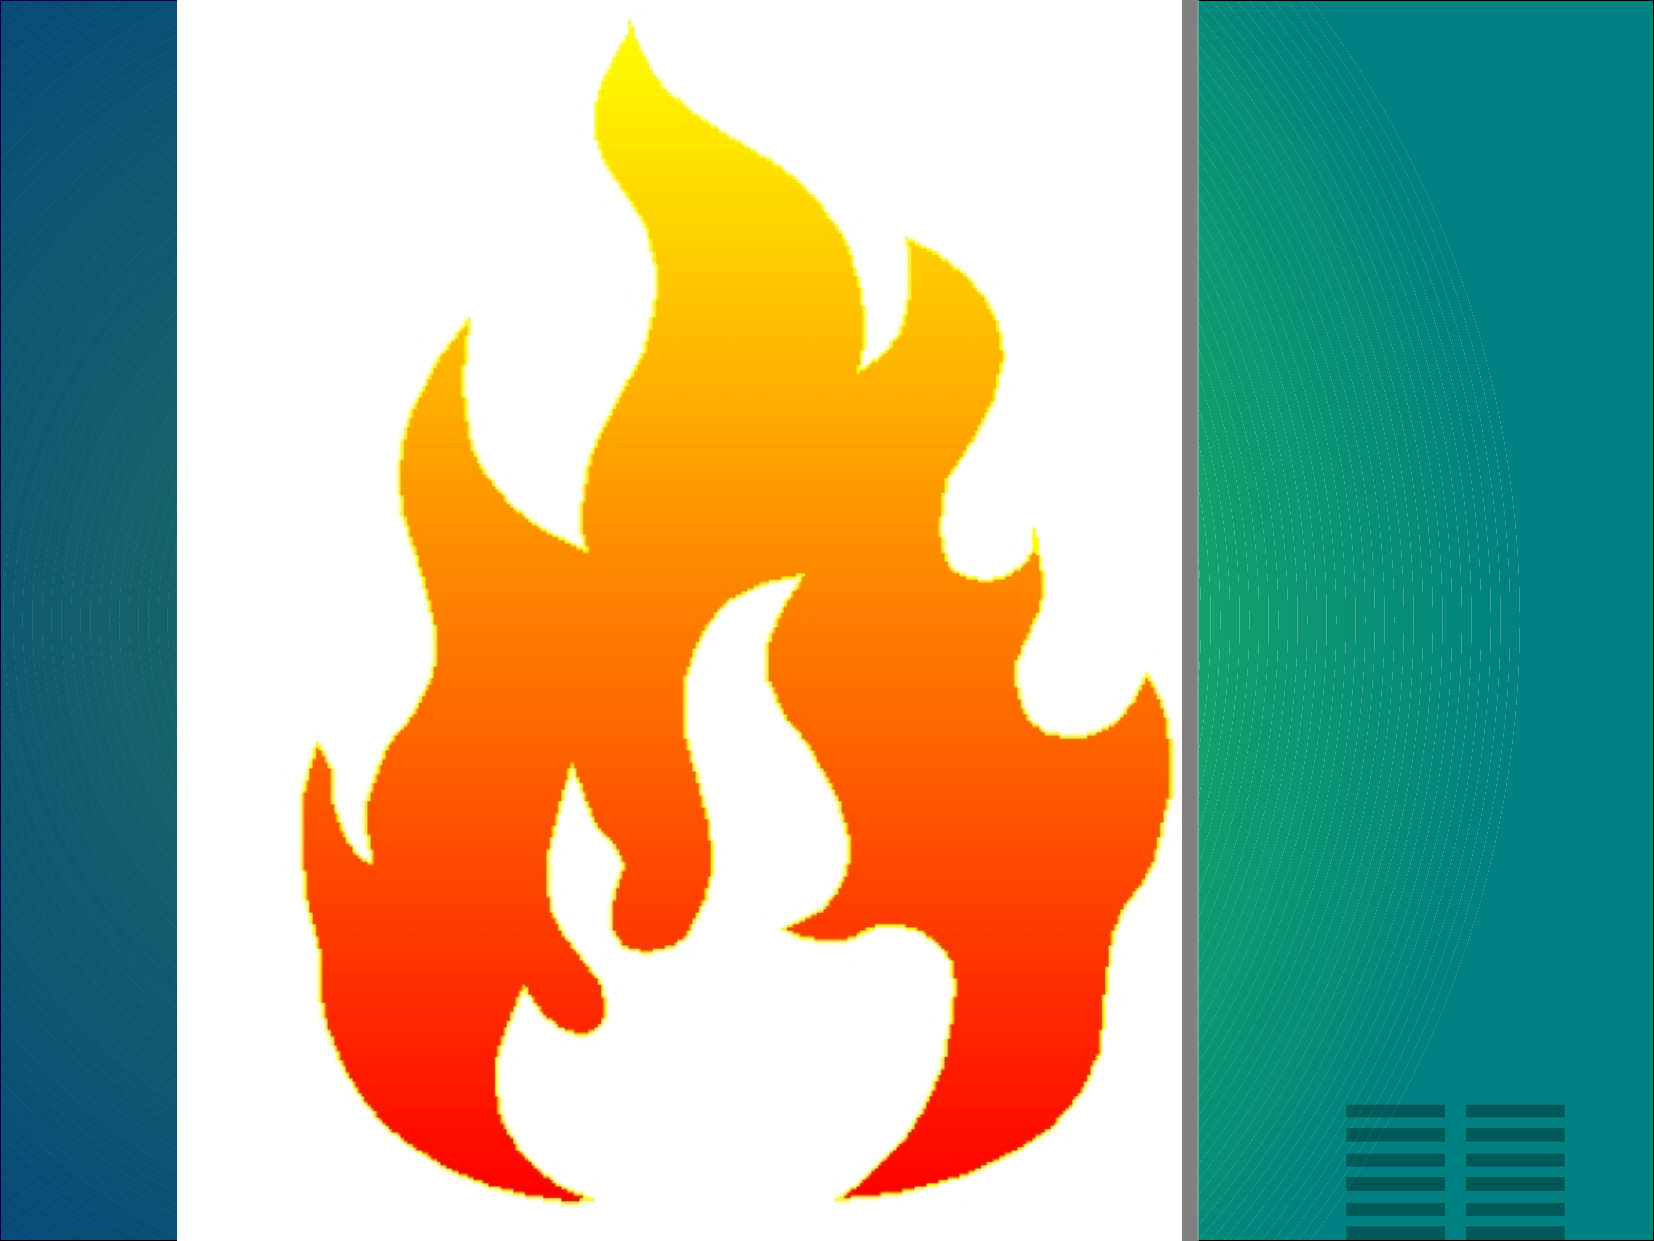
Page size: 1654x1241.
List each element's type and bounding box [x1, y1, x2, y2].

picture [177, 0, 1182, 1241]
